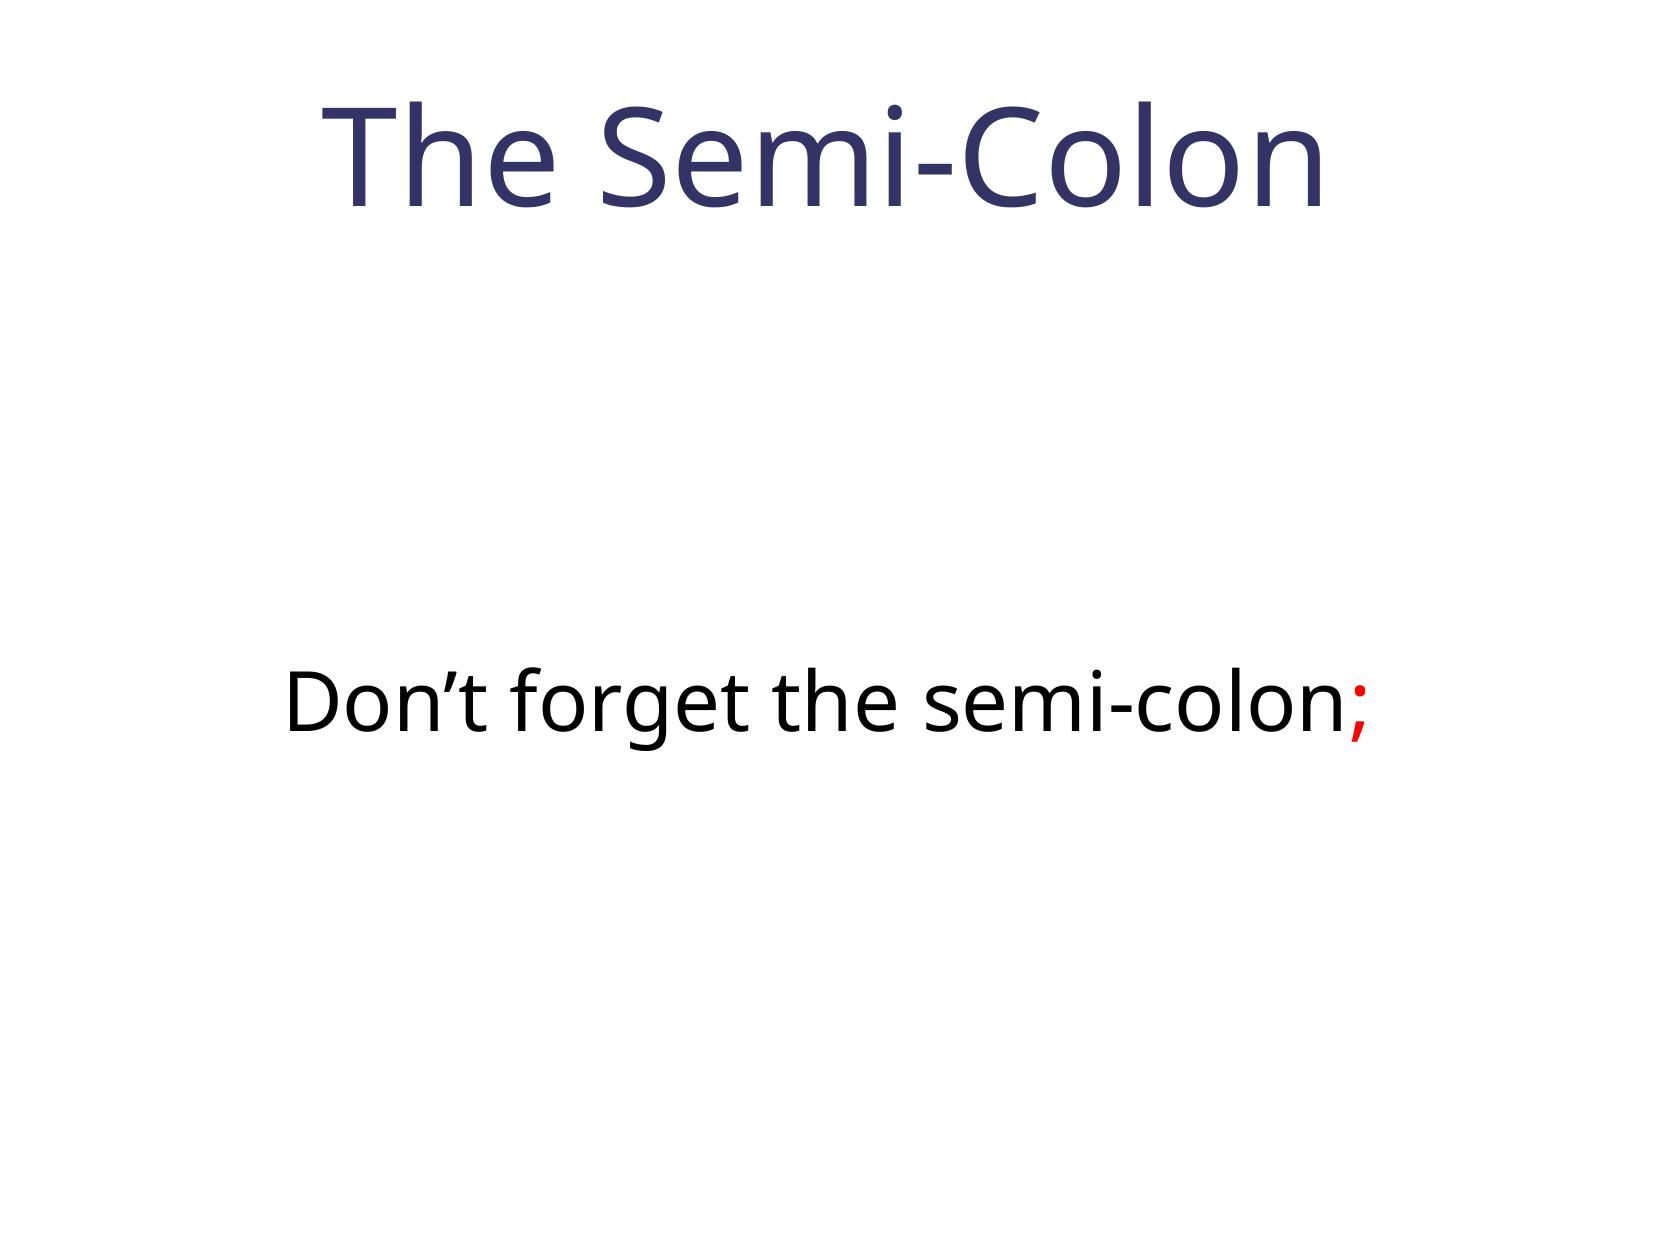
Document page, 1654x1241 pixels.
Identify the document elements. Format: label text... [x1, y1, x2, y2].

title The Semi-Colon [82, 56, 1571, 250]
subtitle Don’t forget the semi-colon; [82, 297, 1571, 1102]
